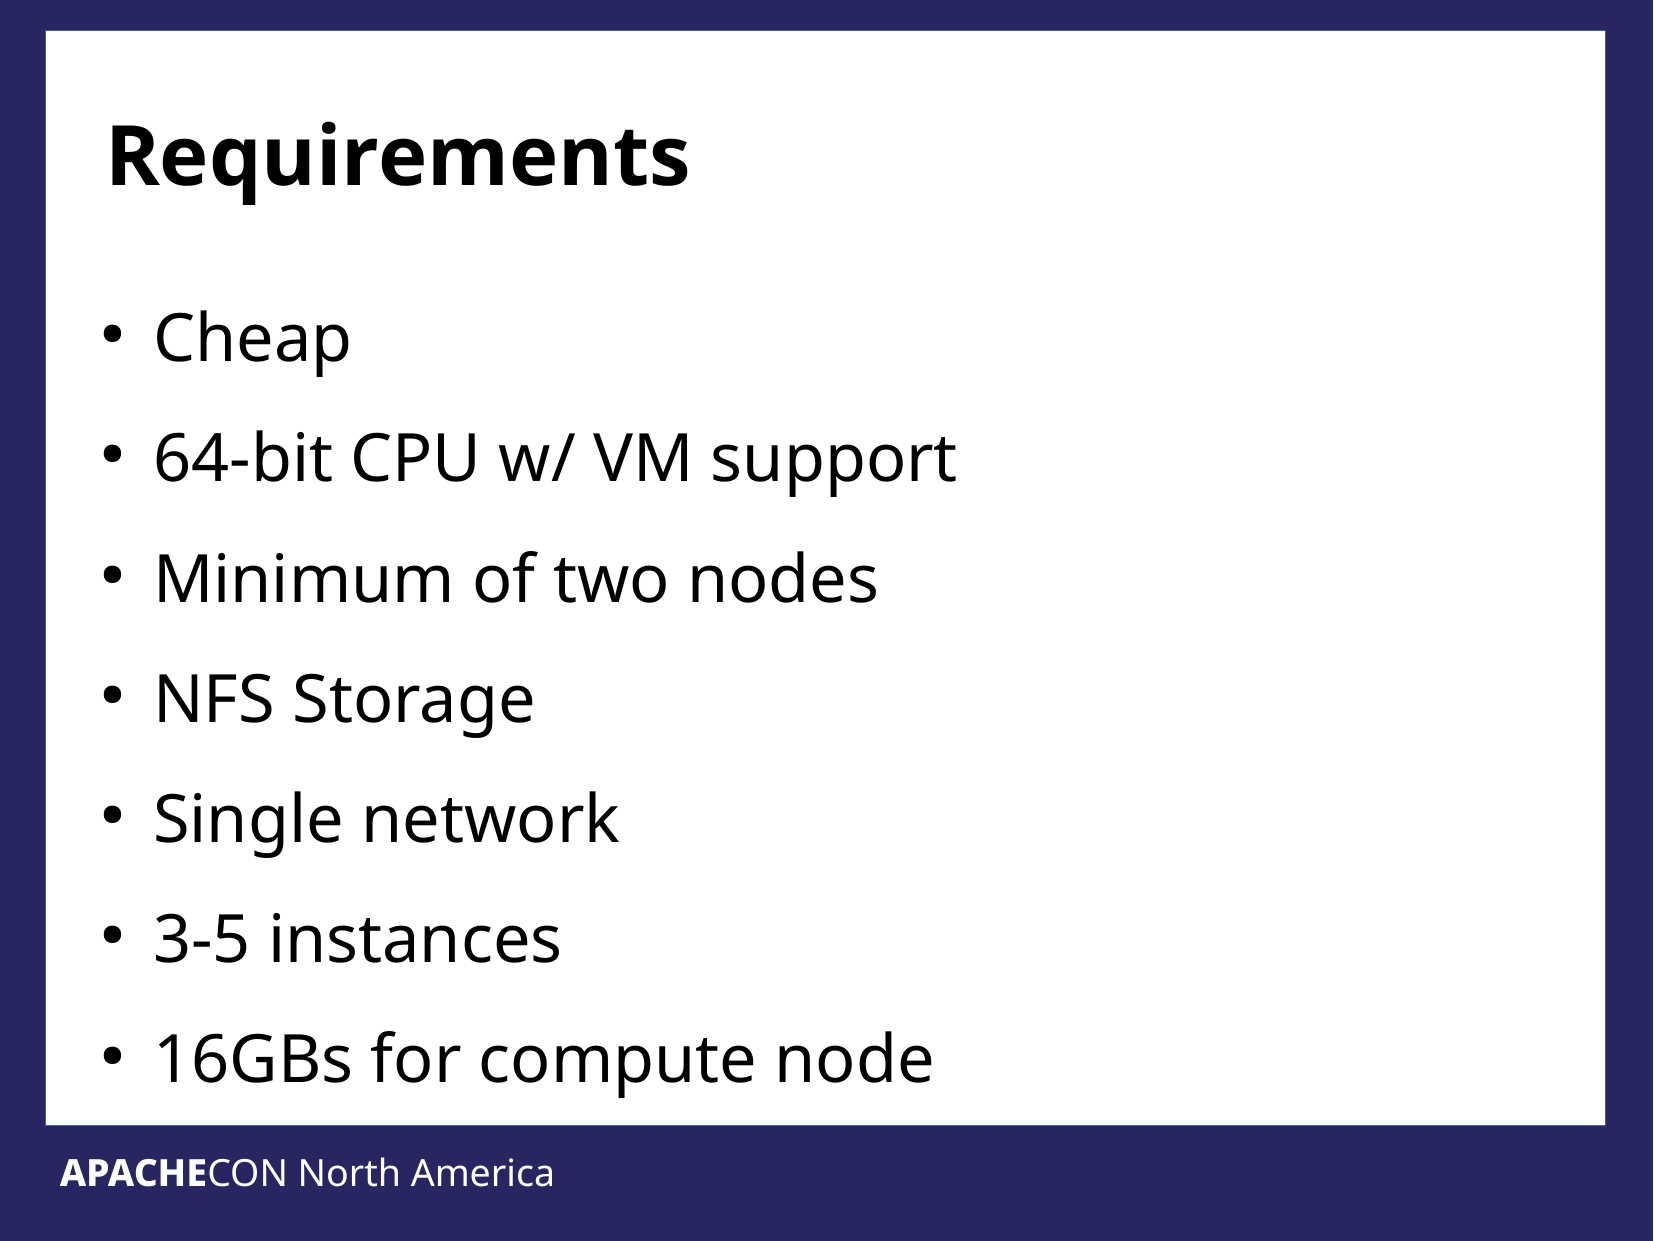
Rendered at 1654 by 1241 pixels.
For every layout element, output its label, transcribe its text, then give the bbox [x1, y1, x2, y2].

list Cheap 64-bit CPU w/ VM support Minimum of two nodes NFS Storage Single network 3-5 instances 16GBs for compute node [82, 290, 1571, 1010]
title Requirements [105, 49, 1546, 257]
